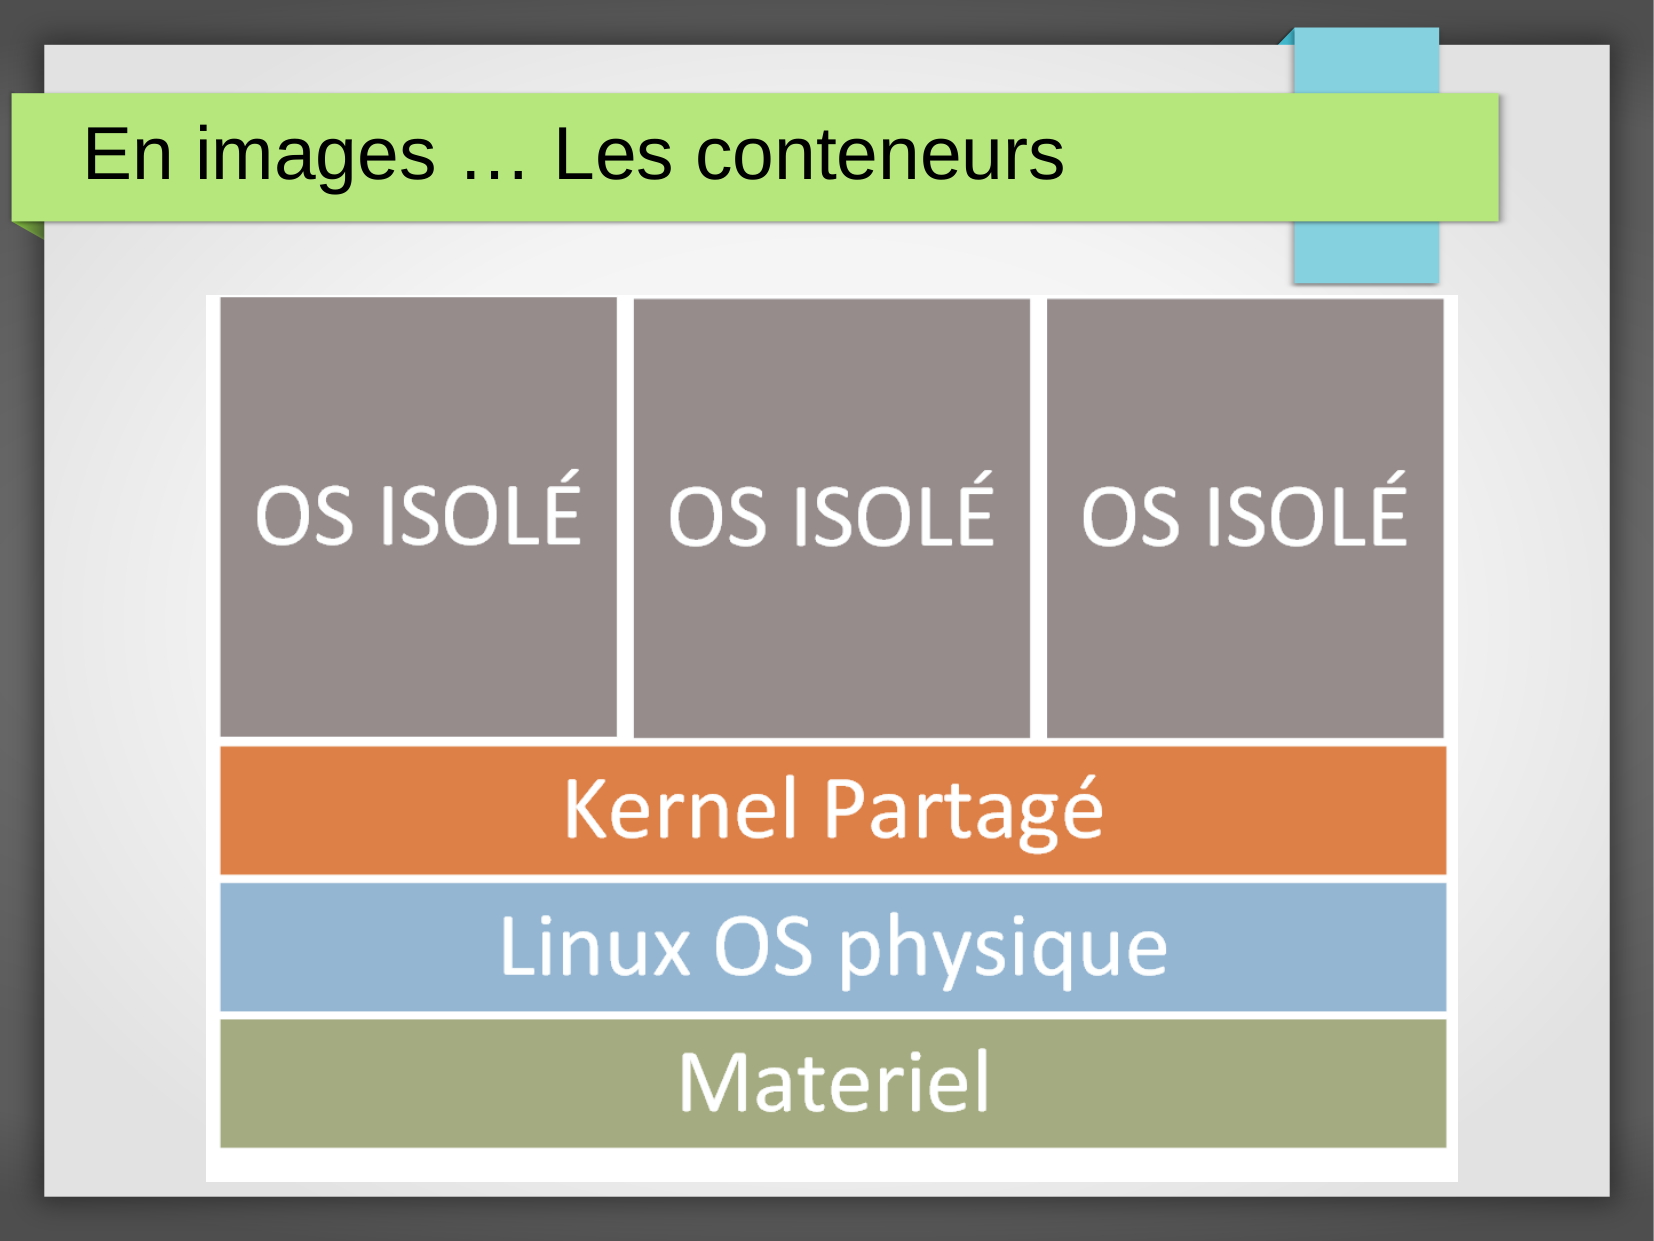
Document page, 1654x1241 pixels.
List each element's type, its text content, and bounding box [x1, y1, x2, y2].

picture [0, 0, 1654, 1241]
title En images … Les conteneurs [82, 94, 1264, 213]
